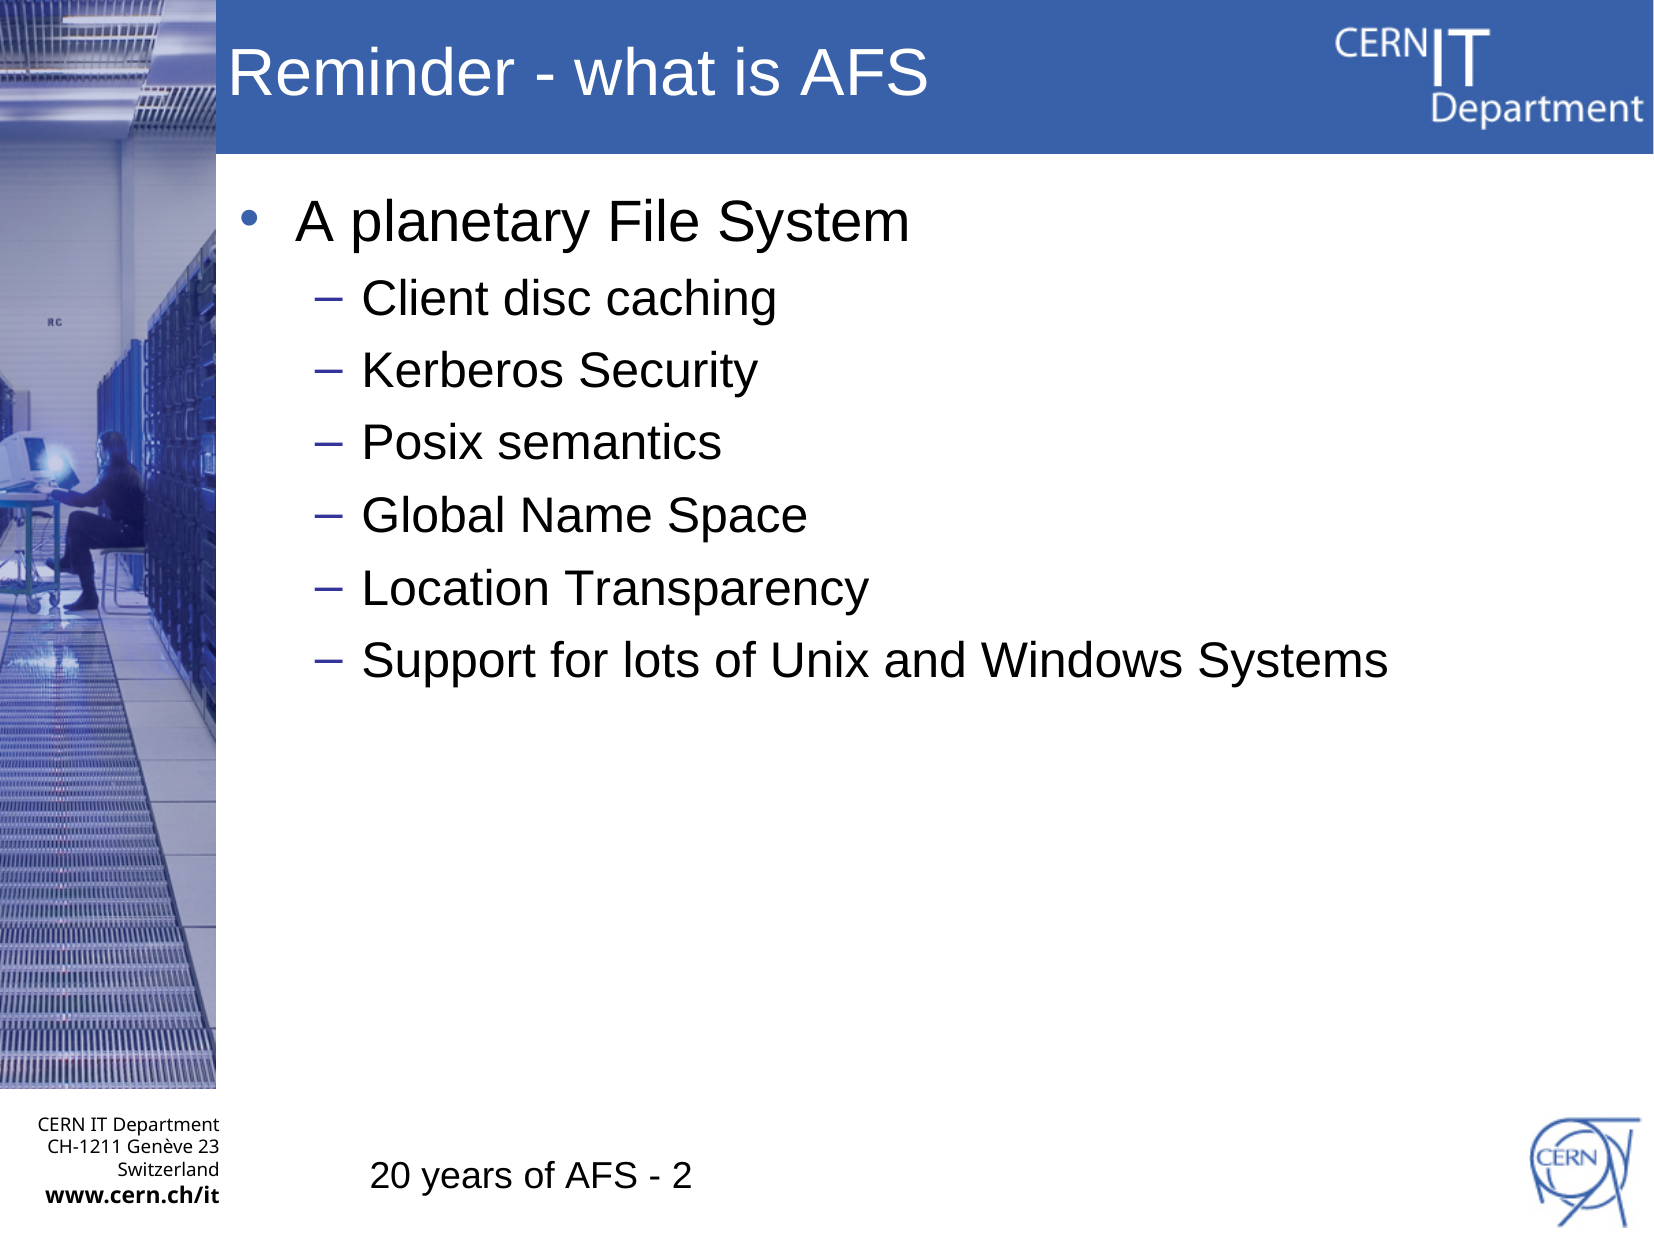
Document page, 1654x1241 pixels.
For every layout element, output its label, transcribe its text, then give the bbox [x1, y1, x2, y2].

list A planetary File System Client disc caching Kerberos Security Posix semantics Global Name Space Location Transparency Support for lots of Unix and Windows Systems [224, 174, 1463, 1003]
title Reminder - what is AFS [212, 0, 1126, 165]
picture [1126, 0, 1654, 154]
picture [1529, 1116, 1642, 1228]
